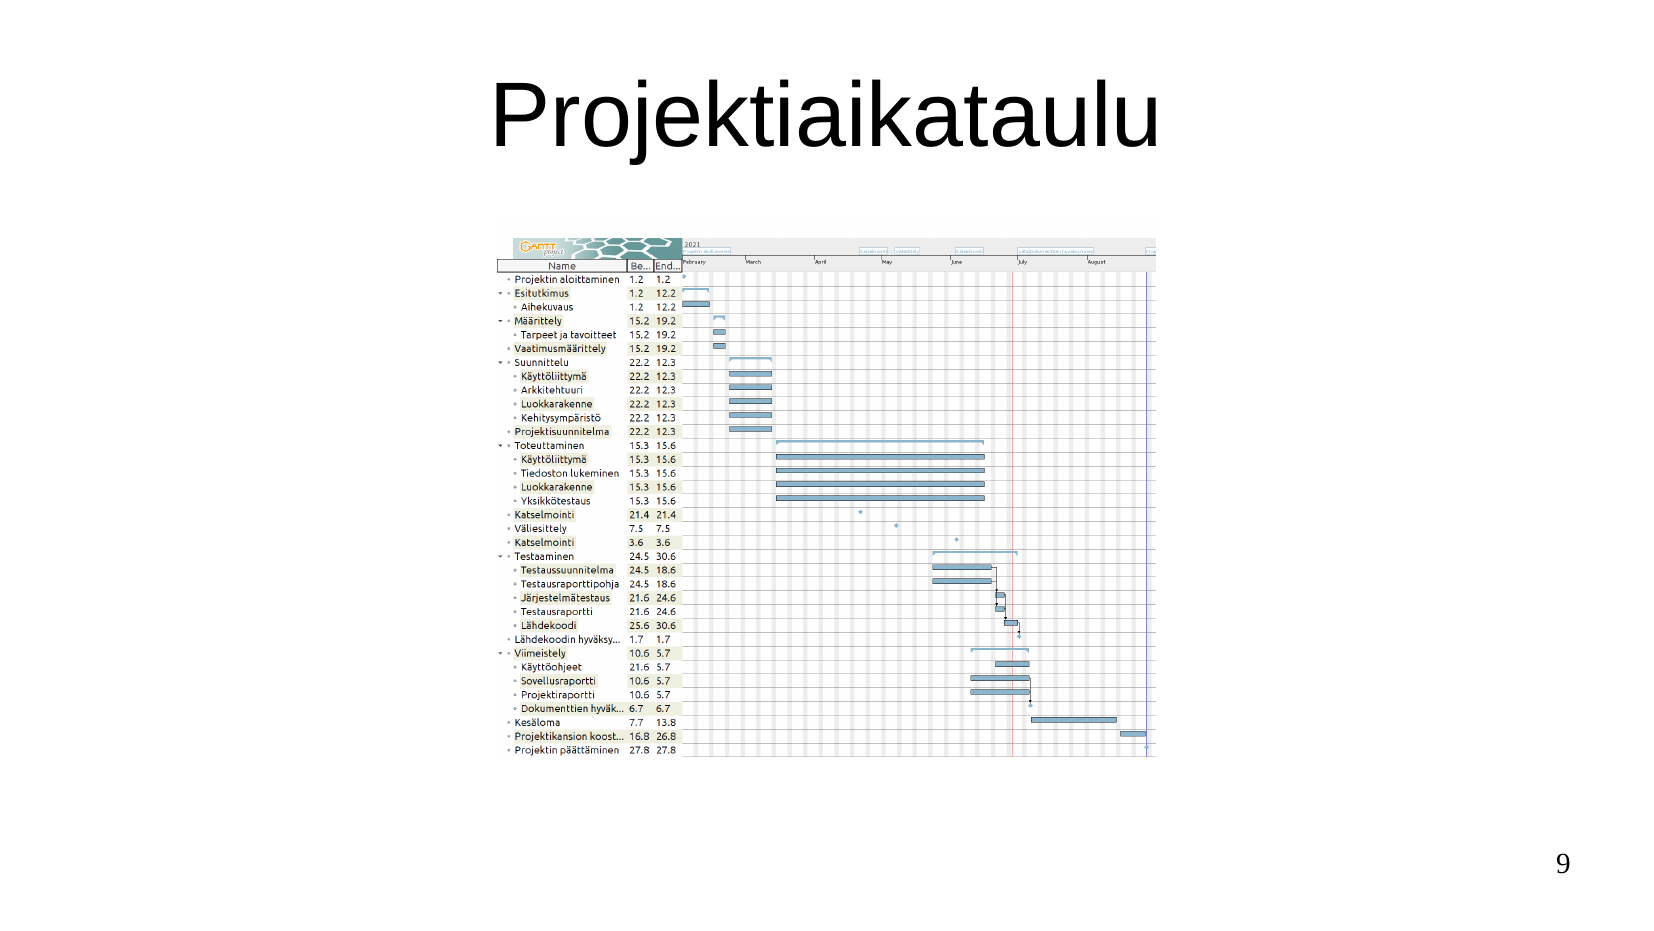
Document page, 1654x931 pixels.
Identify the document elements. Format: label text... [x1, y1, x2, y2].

title Projektiaikataulu [82, 37, 1571, 193]
picture [497, 217, 1156, 758]
